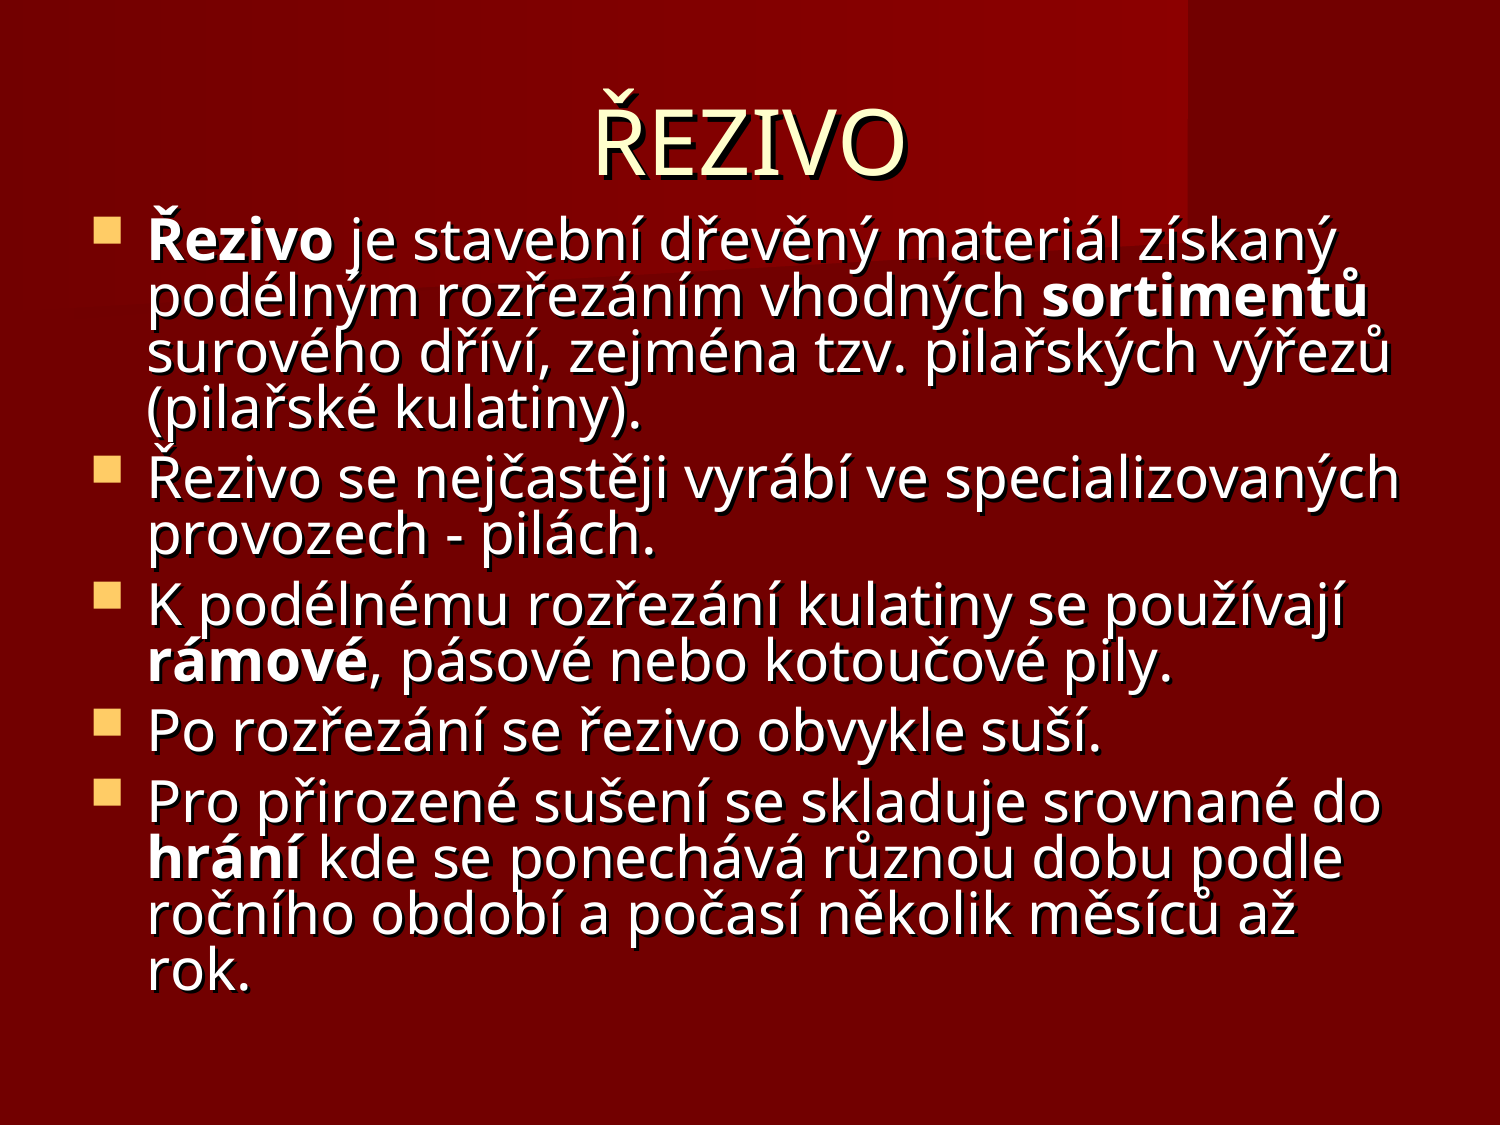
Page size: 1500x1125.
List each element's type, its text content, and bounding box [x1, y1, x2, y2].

title ŘEZIVO [75, 45, 1426, 208]
list Řezivo je stavební dřevěný materiál získaný podélným rozřezáním vhodných sortimentů surového dříví, zejména tzv. pilařských výřezů (pilařské kulatiny). Řezivo se nejčastěji vyrábí ve specializovaných provozech - pilách. K podélnému rozřezání kulatiny se používají rámové, pásové nebo kotoučové pily. Po rozřezání se řezivo obvykle suší. Pro přirozené sušení se skladuje srovnané do hrání kde se ponechává různou dobu podle ročního období a počasí několik měsíců až rok. [75, 208, 1426, 1006]
